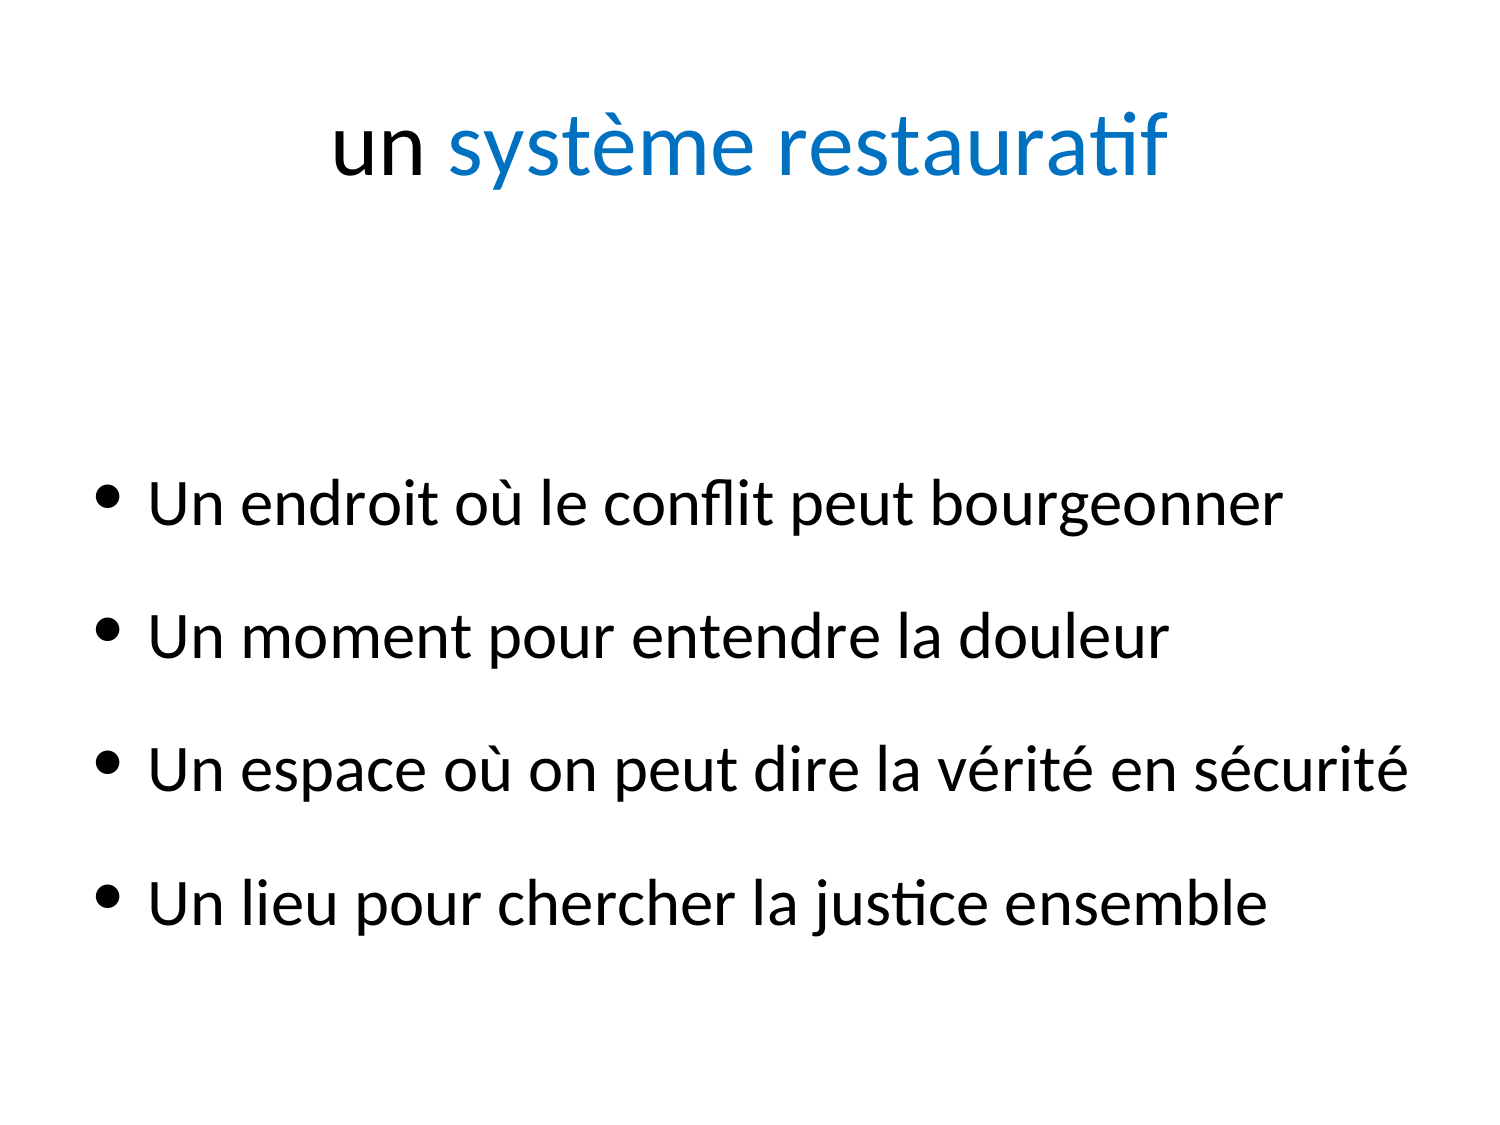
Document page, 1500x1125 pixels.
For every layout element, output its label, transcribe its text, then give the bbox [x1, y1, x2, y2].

list Un endroit où le conflit peut bourgeonner Un moment pour entendre la douleur Un espace où on peut dire la vérité en sécurité Un lieu pour chercher la justice ensemble [76, 410, 1460, 1081]
title un système restauratif [75, 45, 1426, 233]
